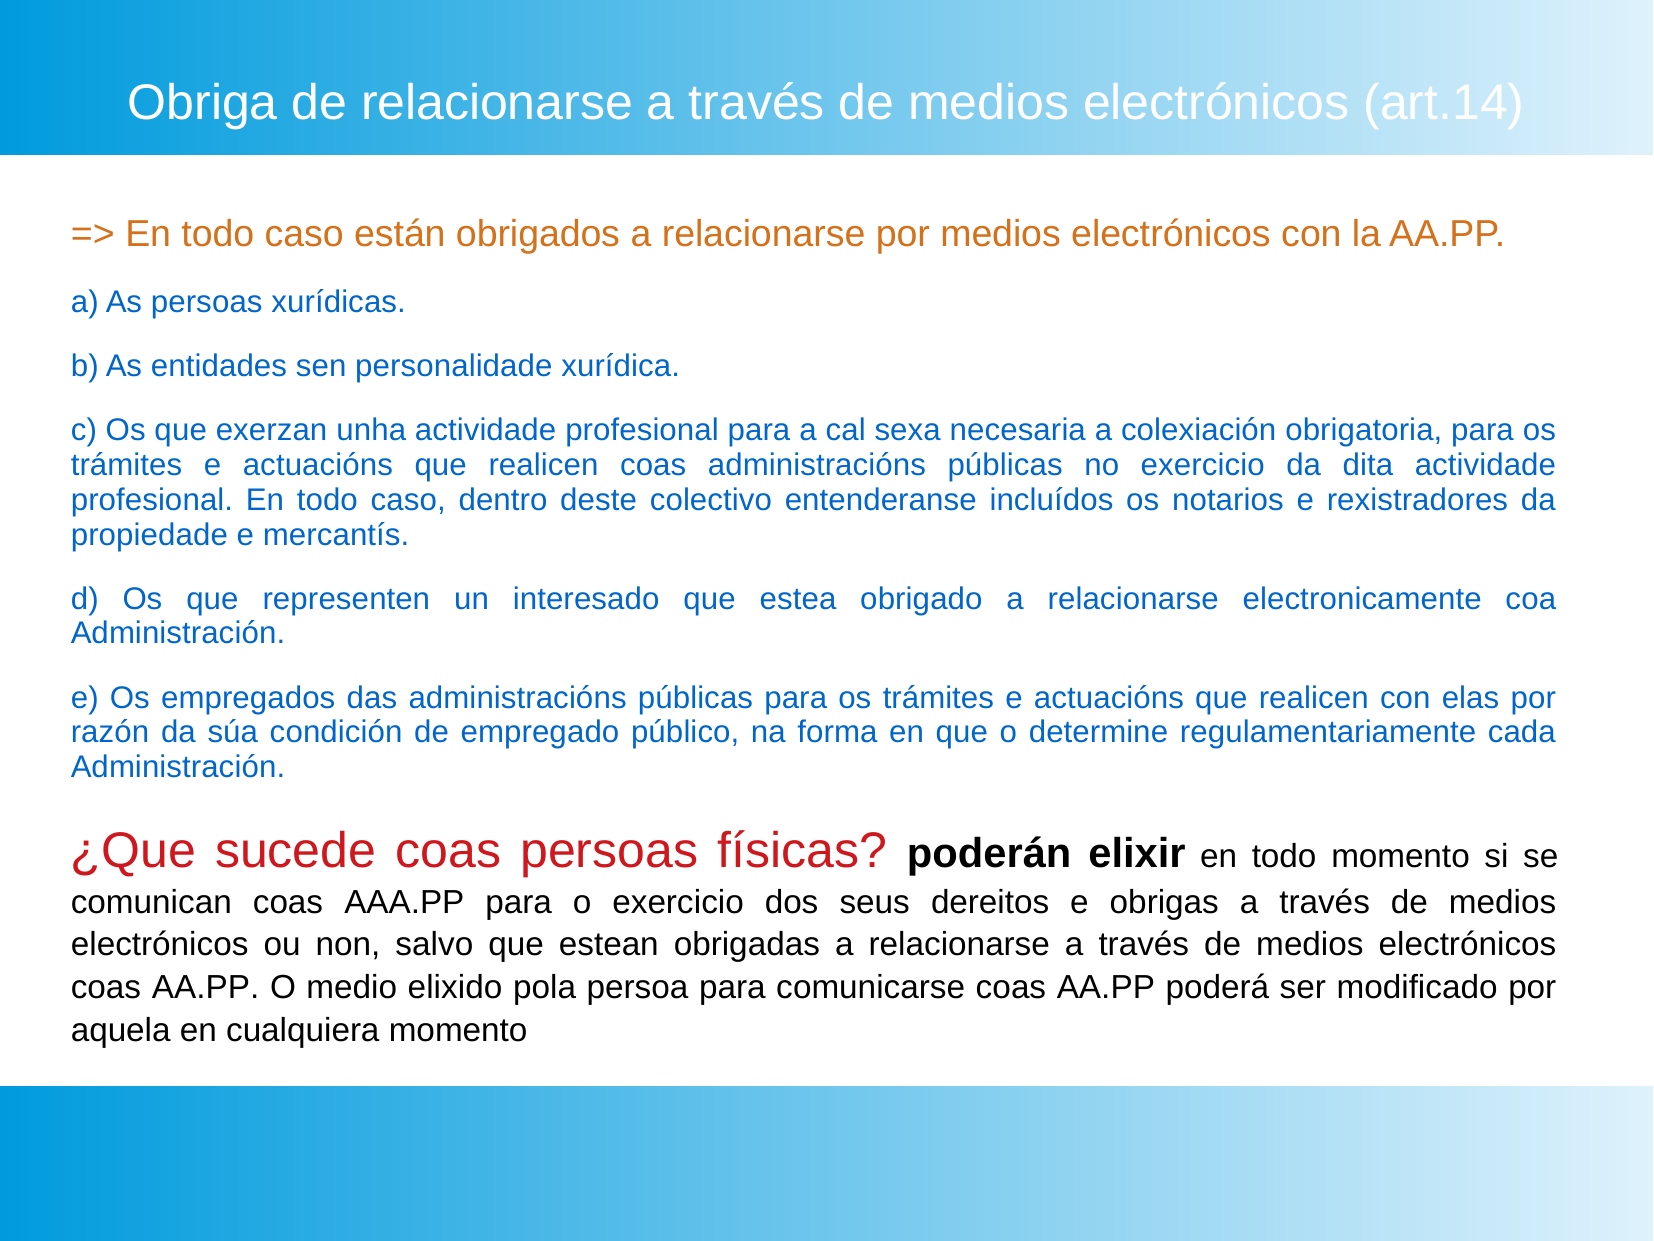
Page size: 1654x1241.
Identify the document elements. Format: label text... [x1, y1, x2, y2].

title Obriga de relacionarse a través de medios electrónicos (art.14) [82, 36, 1571, 167]
list => En todo caso están obrigados a relacionarse por medios electrónicos con la AA.PP. a) As persoas xurídicas. b) As entidades sen personalidade xurídica. c) Os que exerzan unha actividade profesional para a cal sexa necesaria a colexiación obrigatoria, para os trámites e actuacións que realicen coas administracións públicas no exercicio da dita actividade profesional. En todo caso, dentro deste colectivo entenderanse incluídos os notarios e rexistradores da propiedade e mercantís. d) Os que representen un interesado que estea obrigado a relacionarse electronicamente coa Administración. e) Os empregados das administracións públicas para os trámites e actuacións que realicen con elas por razón da súa condición de empregado público, na forma en que o determine regulamentariamente cada Administración. ¿Que sucede coas persoas físicas? poderán elixir en todo momento si se comunican coas AAA.PP para o exercicio dos seus dereitos e obrigas a través de medios electrónicos ou non, salvo que estean obrigadas a relacionarse a través de medios electrónicos coas AA.PP. O medio elixido pola persoa para comunicarse coas AA.PP poderá ser modificado por aquela en cualquiera momento [70, 212, 1559, 1063]
